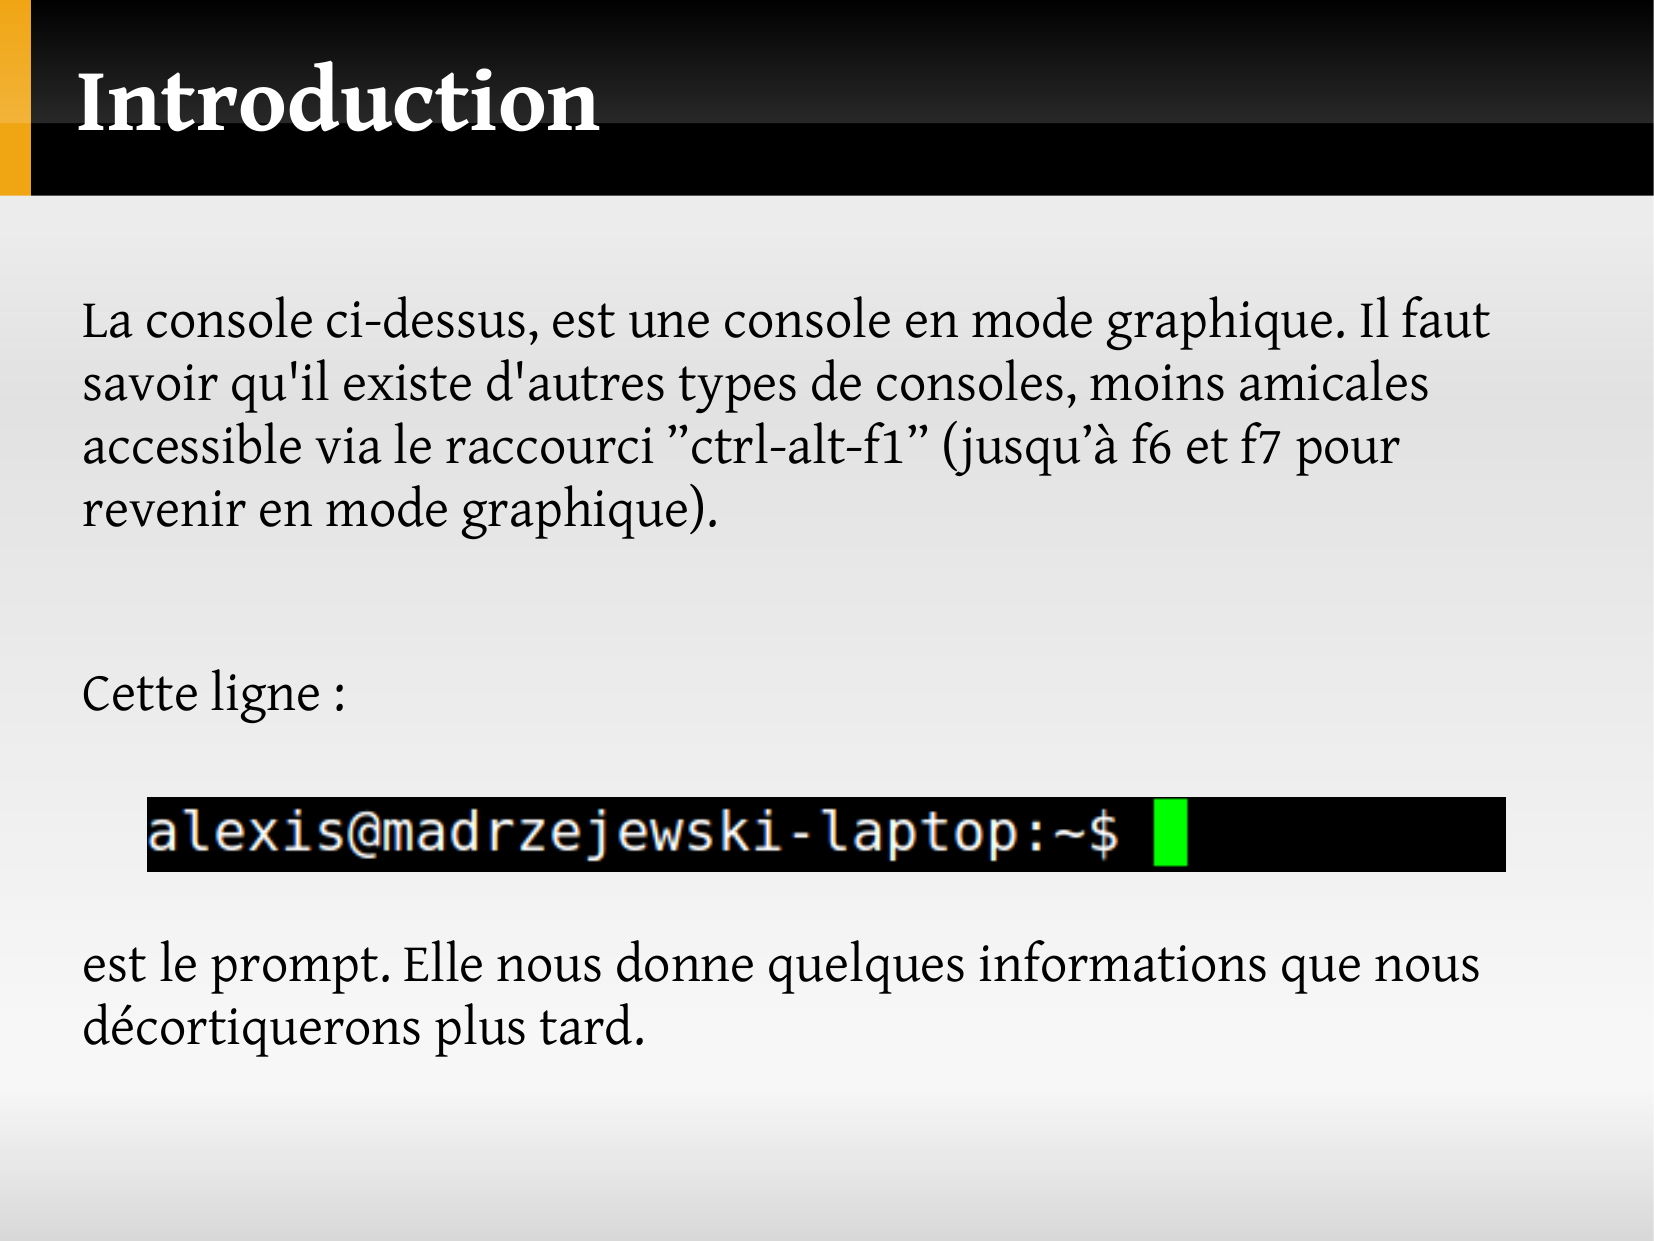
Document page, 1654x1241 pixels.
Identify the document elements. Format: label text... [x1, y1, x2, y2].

picture [0, 0, 1654, 1241]
title Introduction [76, 7, 1565, 200]
picture [147, 797, 1506, 873]
list La console ci-dessus, est une console en mode graphique. Il faut savoir qu'il existe d'autres types de consoles, moins amicales accessible via le raccourci ”ctrl-alt-f1” (jusqu’à f6 et f7 pour revenir en mode graphique). Cette ligne : est le prompt. Elle nous donne quelques informations que nous décortiquerons plus tard. [82, 290, 1571, 1241]
